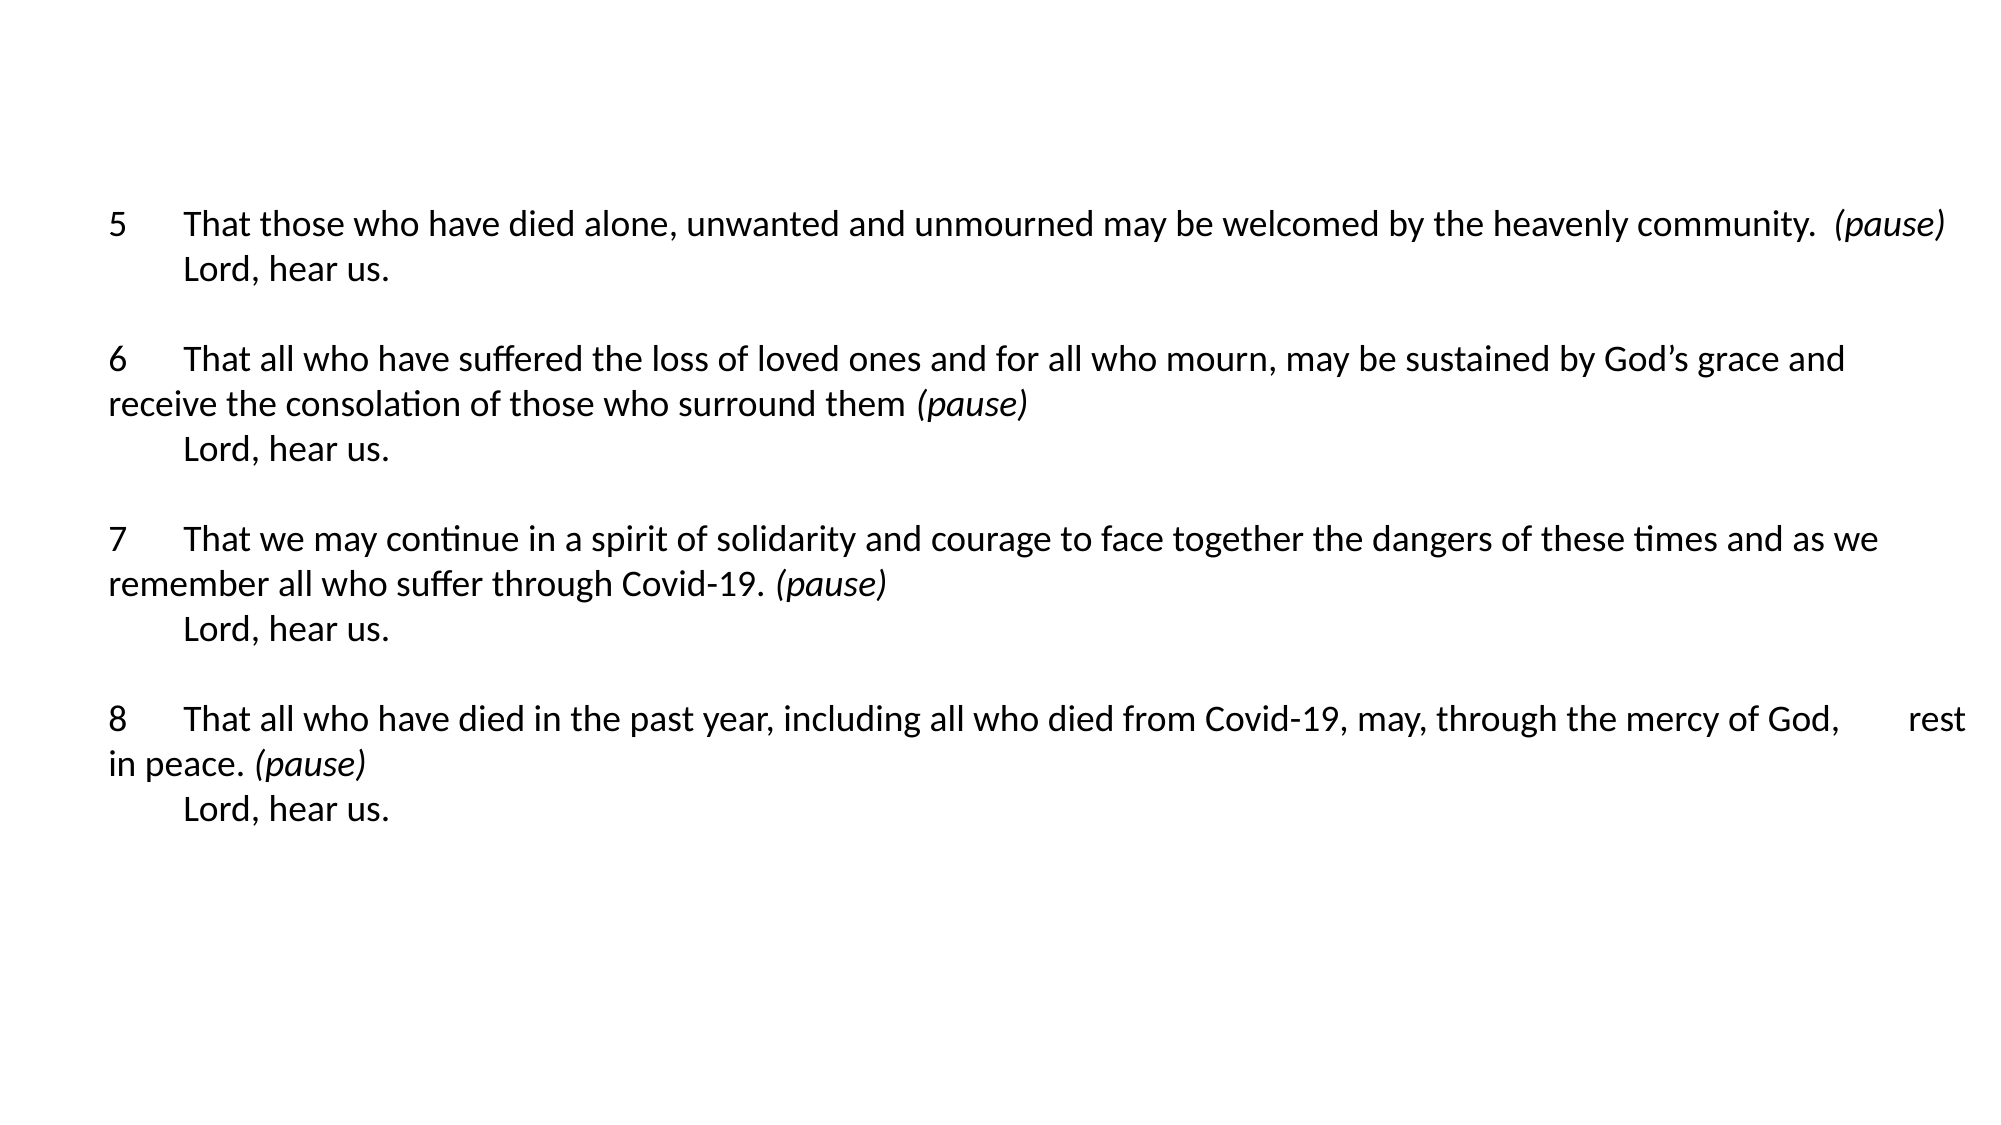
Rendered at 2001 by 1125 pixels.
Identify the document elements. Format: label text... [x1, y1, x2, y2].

text_box 5 That those who have died alone, unwanted and unmourned may be welcomed by the heavenly community. (pause) Lord, hear us. 6 That all who have suffered the loss of loved ones and for all who mourn, may be sustained by God’s grace and receive the consolation of those who surround them (pause) Lord, hear us. 7 That we may continue in a spirit of solidarity and courage to face together the dangers of these times and as we remember all who suffer through Covid-19. (pause) Lord, hear us. 8 That all who have died in the past year, including all who died from Covid-19, may, through the mercy of God, rest in peace. (pause) Lord, hear us. [93, 191, 1997, 980]
